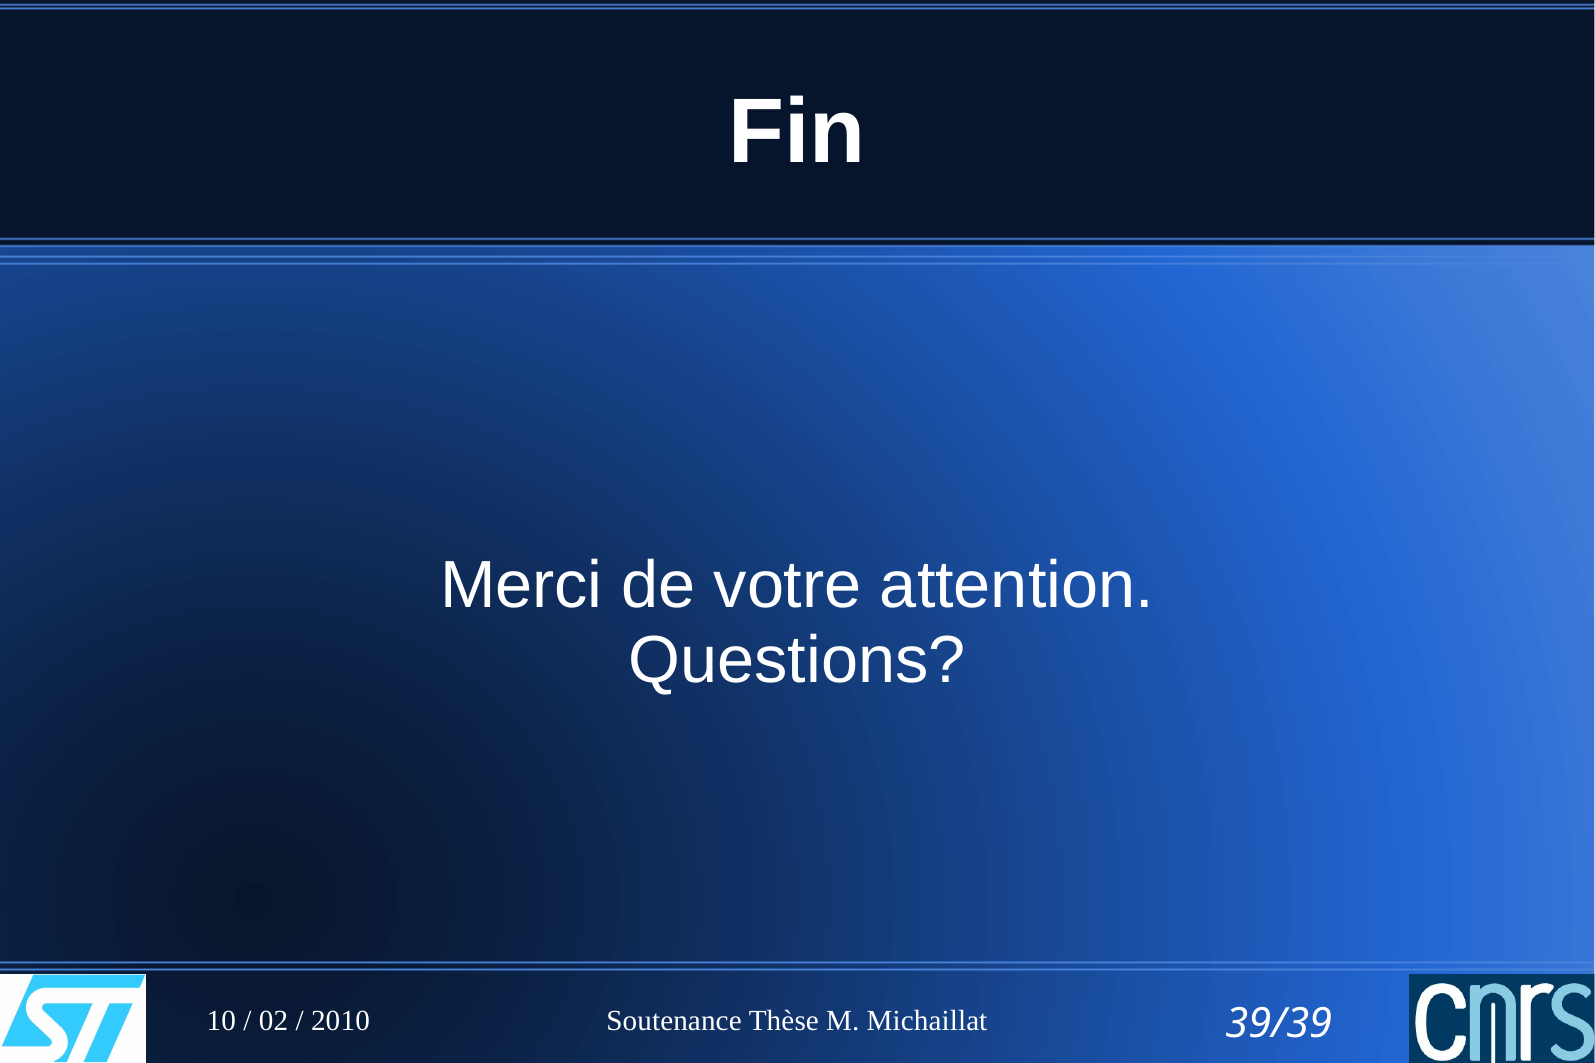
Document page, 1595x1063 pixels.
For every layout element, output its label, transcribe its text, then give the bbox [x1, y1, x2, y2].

title Fin [79, 42, 1515, 220]
subtitle Merci de votre attention. Questions? [79, 270, 1515, 973]
picture [0, 0, 1595, 1063]
